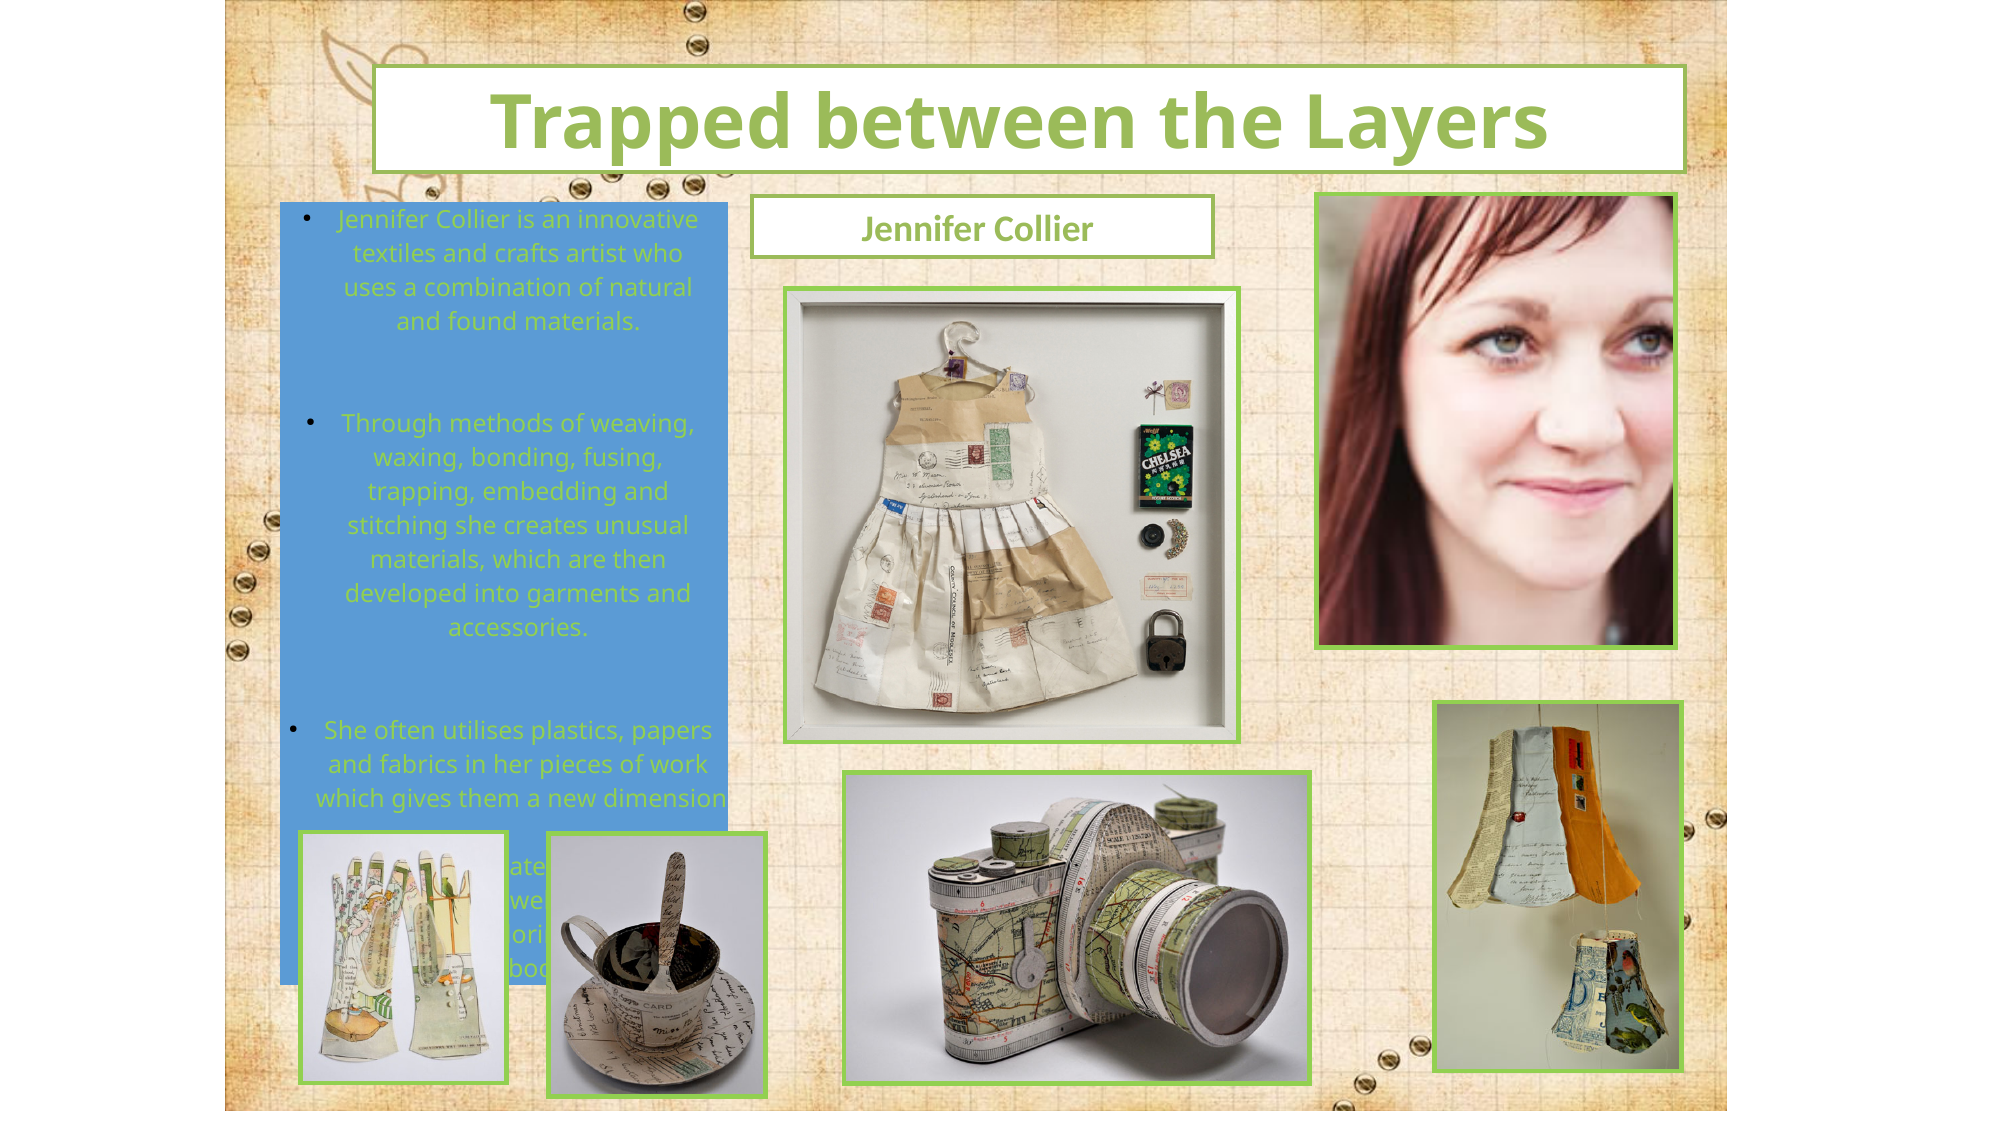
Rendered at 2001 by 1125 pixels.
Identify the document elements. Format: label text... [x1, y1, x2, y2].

text_box Jennifer Collier [751, 196, 1213, 257]
picture [225, 0, 1727, 1111]
table_cell [280, 338, 728, 406]
table_cell [280, 644, 728, 713]
table_cell Through methods of weaving, waxing, bonding, fusing, trapping, embedding and stitching she creates unusual materials, which are then developed into garments and accessories. [280, 406, 728, 644]
text_box Trapped between the Layers [373, 66, 1686, 173]
table_cell She often utilises plastics, papers and fabrics in her pieces of work which gives them a new dimension and communicates ideas about recycling, as well as themes exploring the body. [280, 713, 728, 985]
table_header Jennifer Collier is an innovative textiles and crafts artist who uses a combination of natural and found materials. [280, 202, 728, 338]
